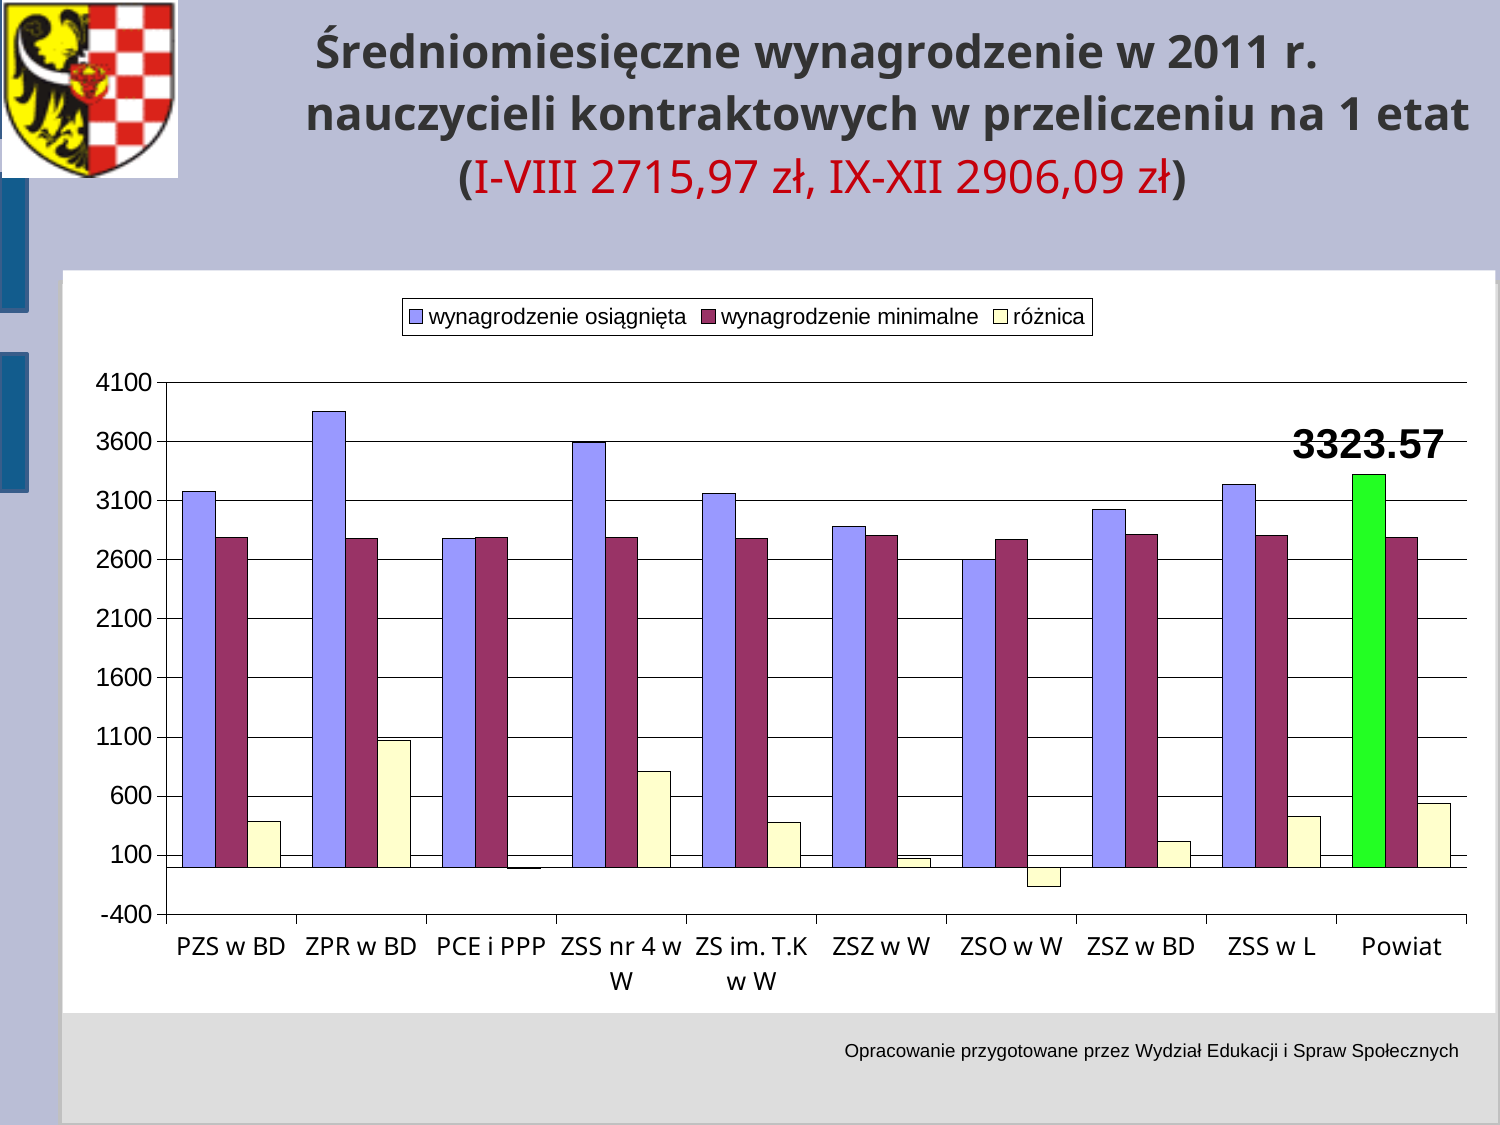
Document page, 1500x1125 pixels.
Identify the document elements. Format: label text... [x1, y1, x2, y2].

title Średniomiesięczne wynagrodzenie w 2011 r. nauczycieli kontraktowych w przeliczeniu na 1 etat (I-VIII 2715,97 zł, IX-XII 2906,09 zł) [147, 19, 1498, 207]
picture [2, 0, 178, 178]
chart [62, 270, 1496, 1013]
text_box Opracowanie przygotowane przez Wydział Edukacji i Spraw Społecznych [826, 1033, 1477, 1105]
